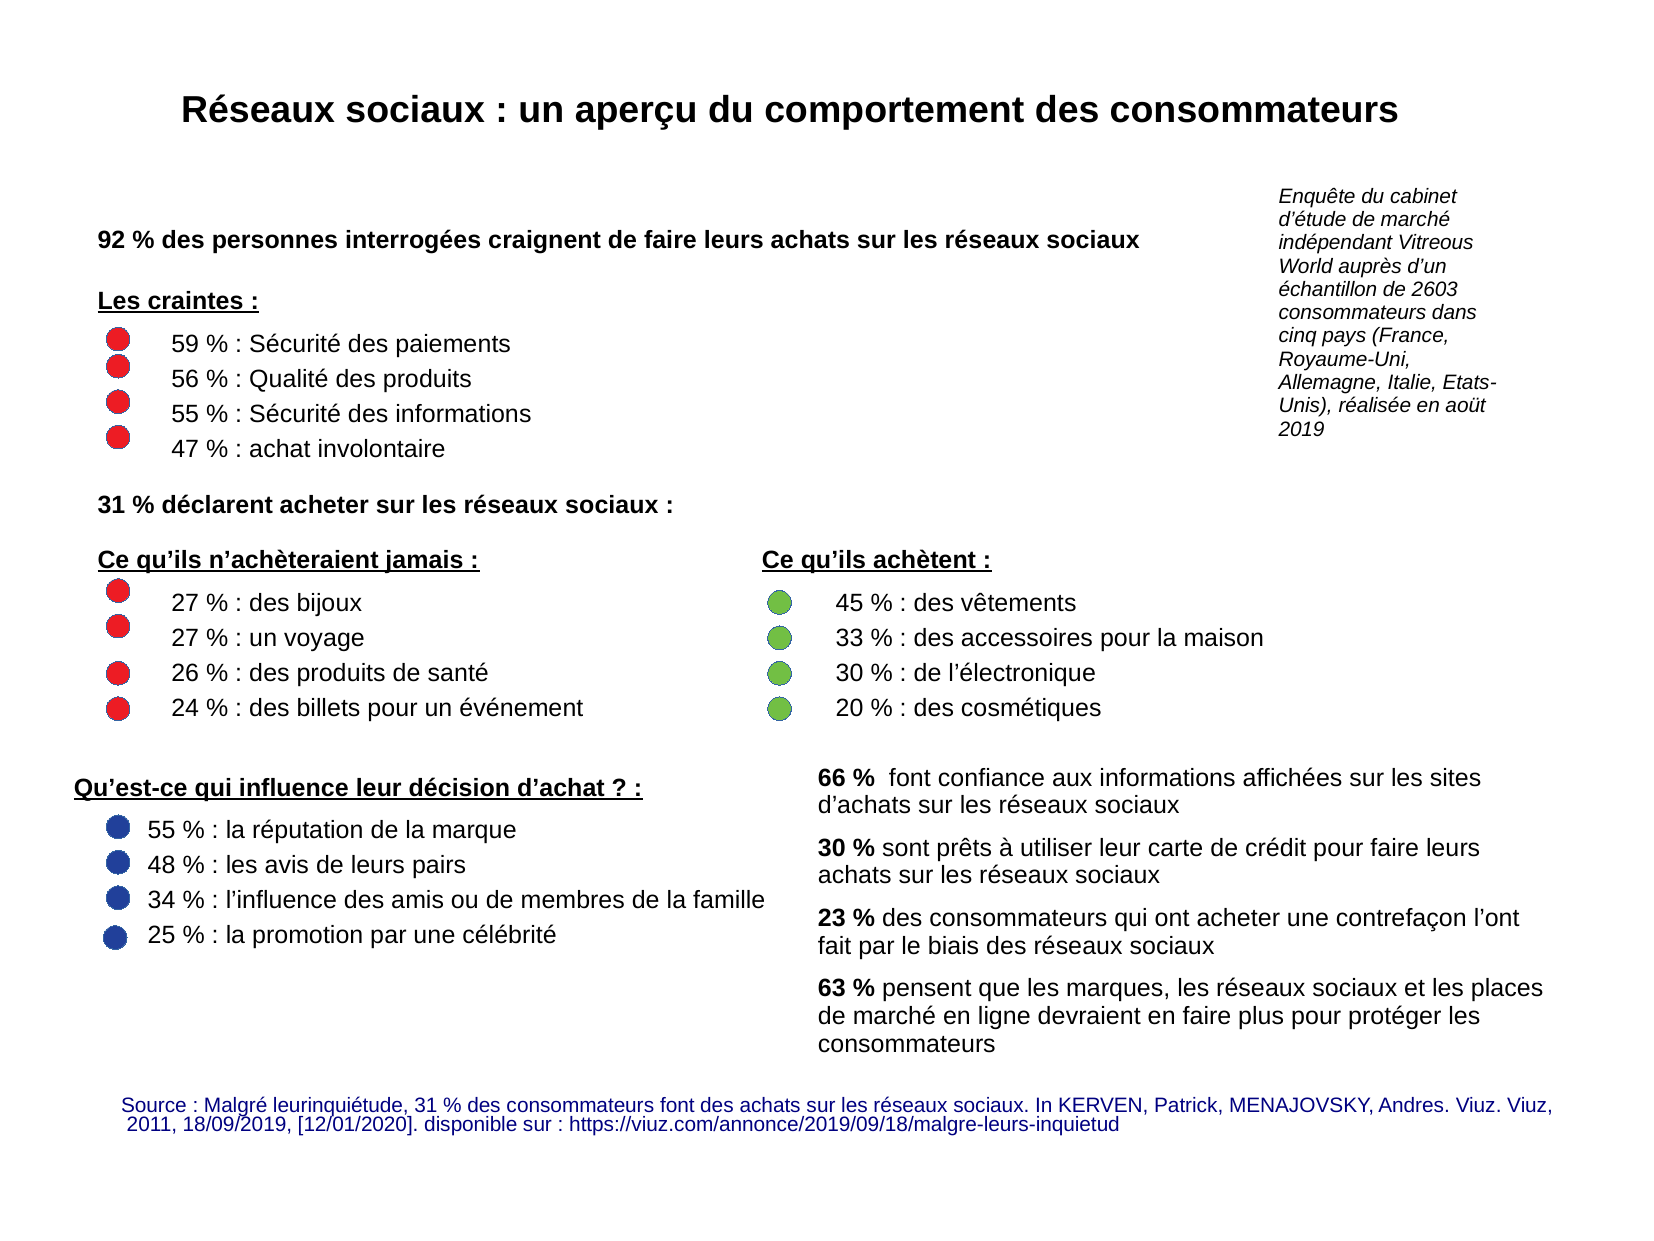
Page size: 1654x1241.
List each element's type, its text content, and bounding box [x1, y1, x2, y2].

text_box [103, 925, 128, 950]
text_box [106, 850, 130, 875]
text_box [106, 425, 130, 449]
text_box [767, 625, 792, 650]
text_box [106, 354, 130, 379]
text_box [106, 578, 130, 603]
text_box Enquête du cabinet d’étude de marché indépendant Vitreous World auprès d’un échantillon de 2603 consommateurs dans cinq pays (France, Royaume-Uni, Allemagne, Italie, Etats-Unis), réalisée en aoüt 2019 [1263, 177, 1524, 448]
text_box [767, 696, 792, 721]
text_box [106, 885, 130, 910]
text_box 66 % font confiance aux informations affichées sur les sites d’achats sur les réseaux sociaux 30 % sont prêts à utiliser leur carte de crédit pour faire leurs achats sur les réseaux sociaux 23 % des consommateurs qui ont acheter une contrefaçon l’ont fait par le biais des réseaux sociaux 63 % pensent que les marques, les réseaux sociaux et les places de marché en ligne devraient en faire plus pour protéger les consommateurs [803, 755, 1571, 1065]
text_box Source : Malgré leurinquiétude, 31 % des consommateurs font des achats sur les réseaux sociaux. In KERVEN, Patrick, MENAJOVSKY, Andres. Viuz. Viuz, 2011, 18/09/2019, [12/01/2020]. disponible sur : https://viuz.com/annonce/2019/09/18/malgre-leurs-inquietud [106, 1086, 1571, 1172]
text_box [767, 661, 792, 686]
text_box Qu’est-ce qui influence leur décision d’achat ? : 55 % : la réputation de la marque 48 % : les avis de leurs pairs 34 % : l’influence des amis ou de membres de la famille 25 % : la promotion par une célébrité [59, 766, 792, 957]
text_box [106, 814, 130, 839]
text_box [106, 661, 130, 686]
text_box [106, 696, 130, 721]
text_box [106, 389, 130, 414]
text_box 92 % des personnes interrogées craignent de faire leurs achats sur les réseaux sociaux Les craintes : 59 % : Sécurité des paiements 56 % : Qualité des produits 55 % : Sécurité des informations 47 % : achat involontaire 31 % déclarent acheter sur les réseaux sociaux : Ce qu’ils n’achèteraient jamais : Ce qu’ils achètent : 27 % : des bijoux 45 % : des vêtements 27 % : un voyage 33 % : des accessoires pour la maison 26 % : des produits de santé 30 % : de l’électronique 24 % : des billets pour un événement 20 % : des cosmétiques [82, 148, 1288, 762]
text_box [767, 590, 792, 615]
text_box [106, 327, 130, 351]
title Réseaux sociaux : un aperçu du comportement des consommateurs [82, 39, 1524, 142]
text_box [106, 614, 130, 638]
